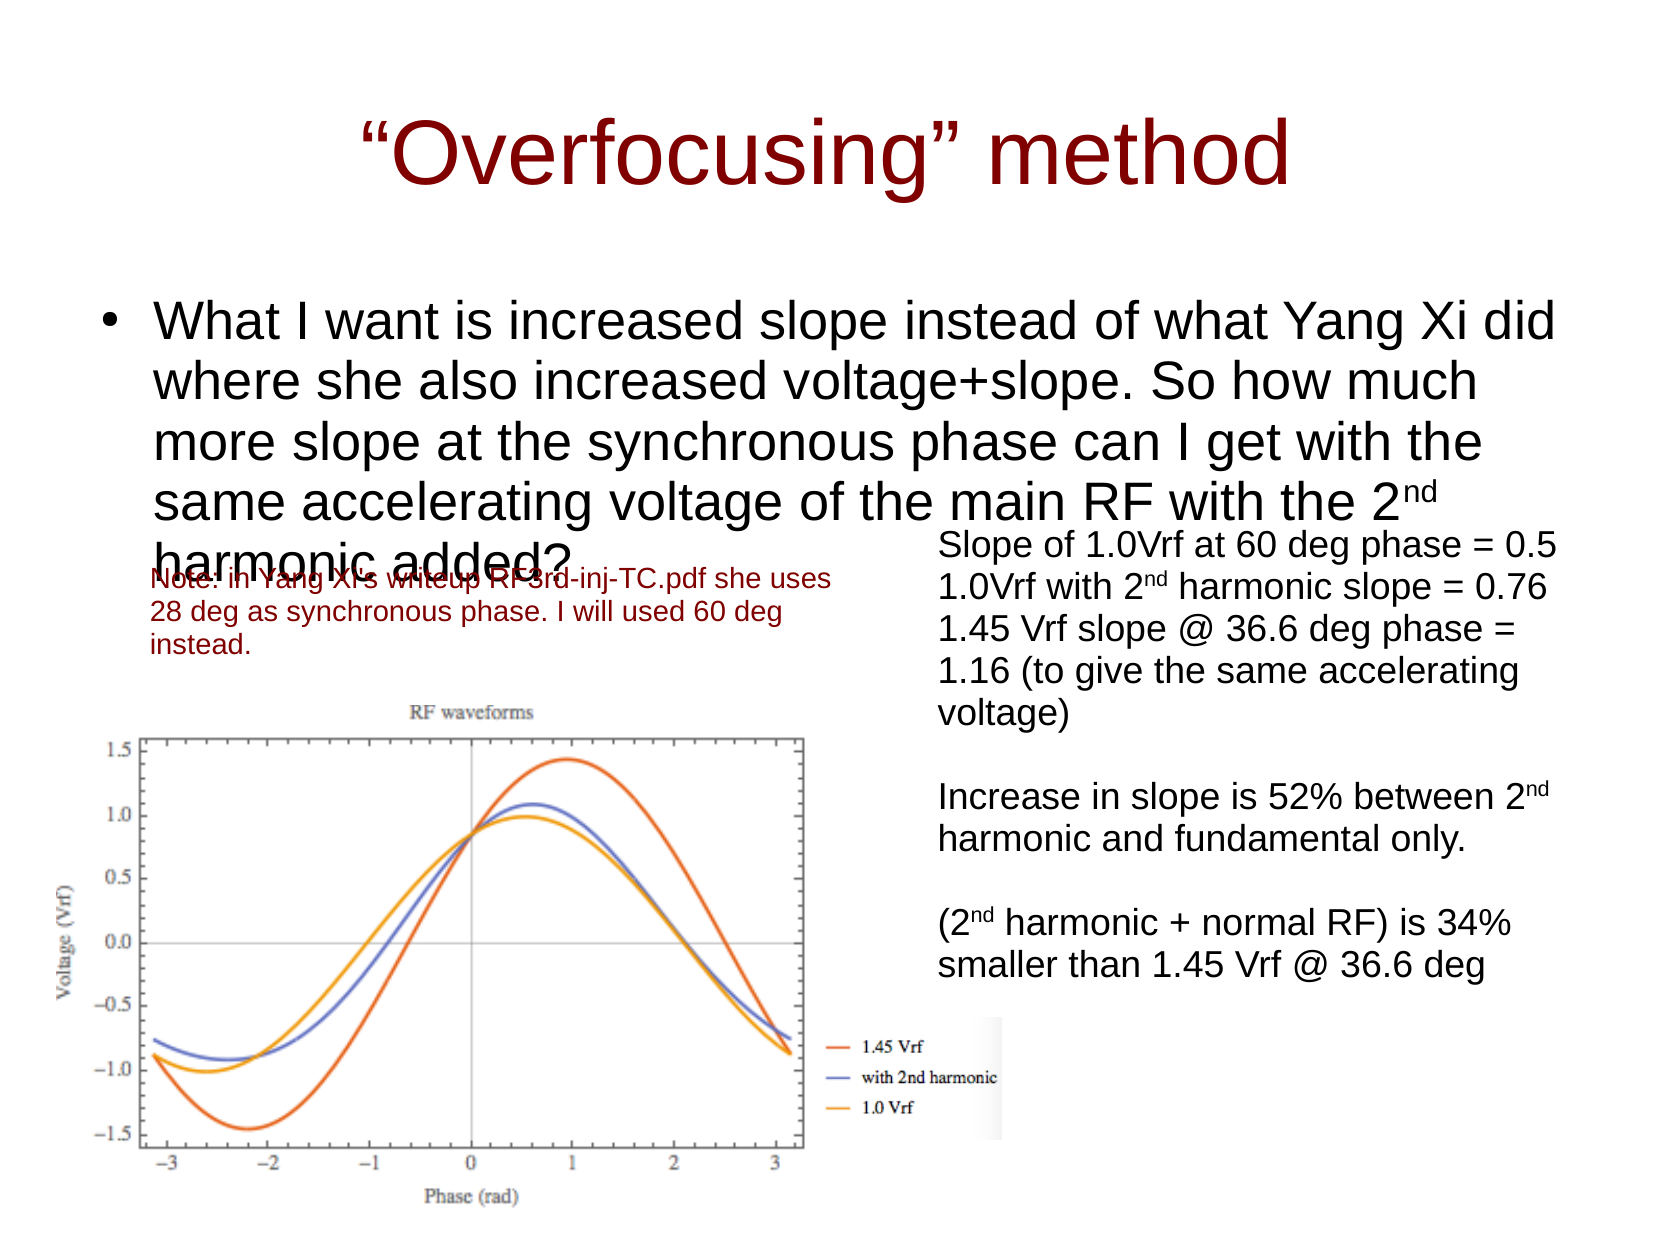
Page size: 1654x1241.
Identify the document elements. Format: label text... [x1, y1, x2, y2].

text_box Note: in Yang Xi's writeup RF3rd-inj-TC.pdf she uses 28 deg as synchronous phase. I will used 60 deg instead. [135, 555, 852, 667]
text_box Slope of 1.0Vrf at 60 deg phase = 0.5 1.0Vrf with 2nd harmonic slope = 0.76 1.45 Vrf slope @ 36.6 deg phase = 1.16 (to give the same accelerating voltage) Increase in slope is 52% between 2nd harmonic and fundamental only. (2nd harmonic + normal RF) is 34% smaller than 1.45 Vrf @ 36.6 deg [922, 515, 1617, 992]
picture [823, 1017, 1002, 1141]
picture [56, 705, 807, 1212]
title “Overfocusing” method [82, 49, 1571, 257]
list What I want is increased slope instead of what Yang Xi did where she also increased voltage+slope. So how much more slope at the synchronous phase can I get with the same accelerating voltage of the main RF with the 2nd harmonic added? [82, 290, 1571, 1010]
